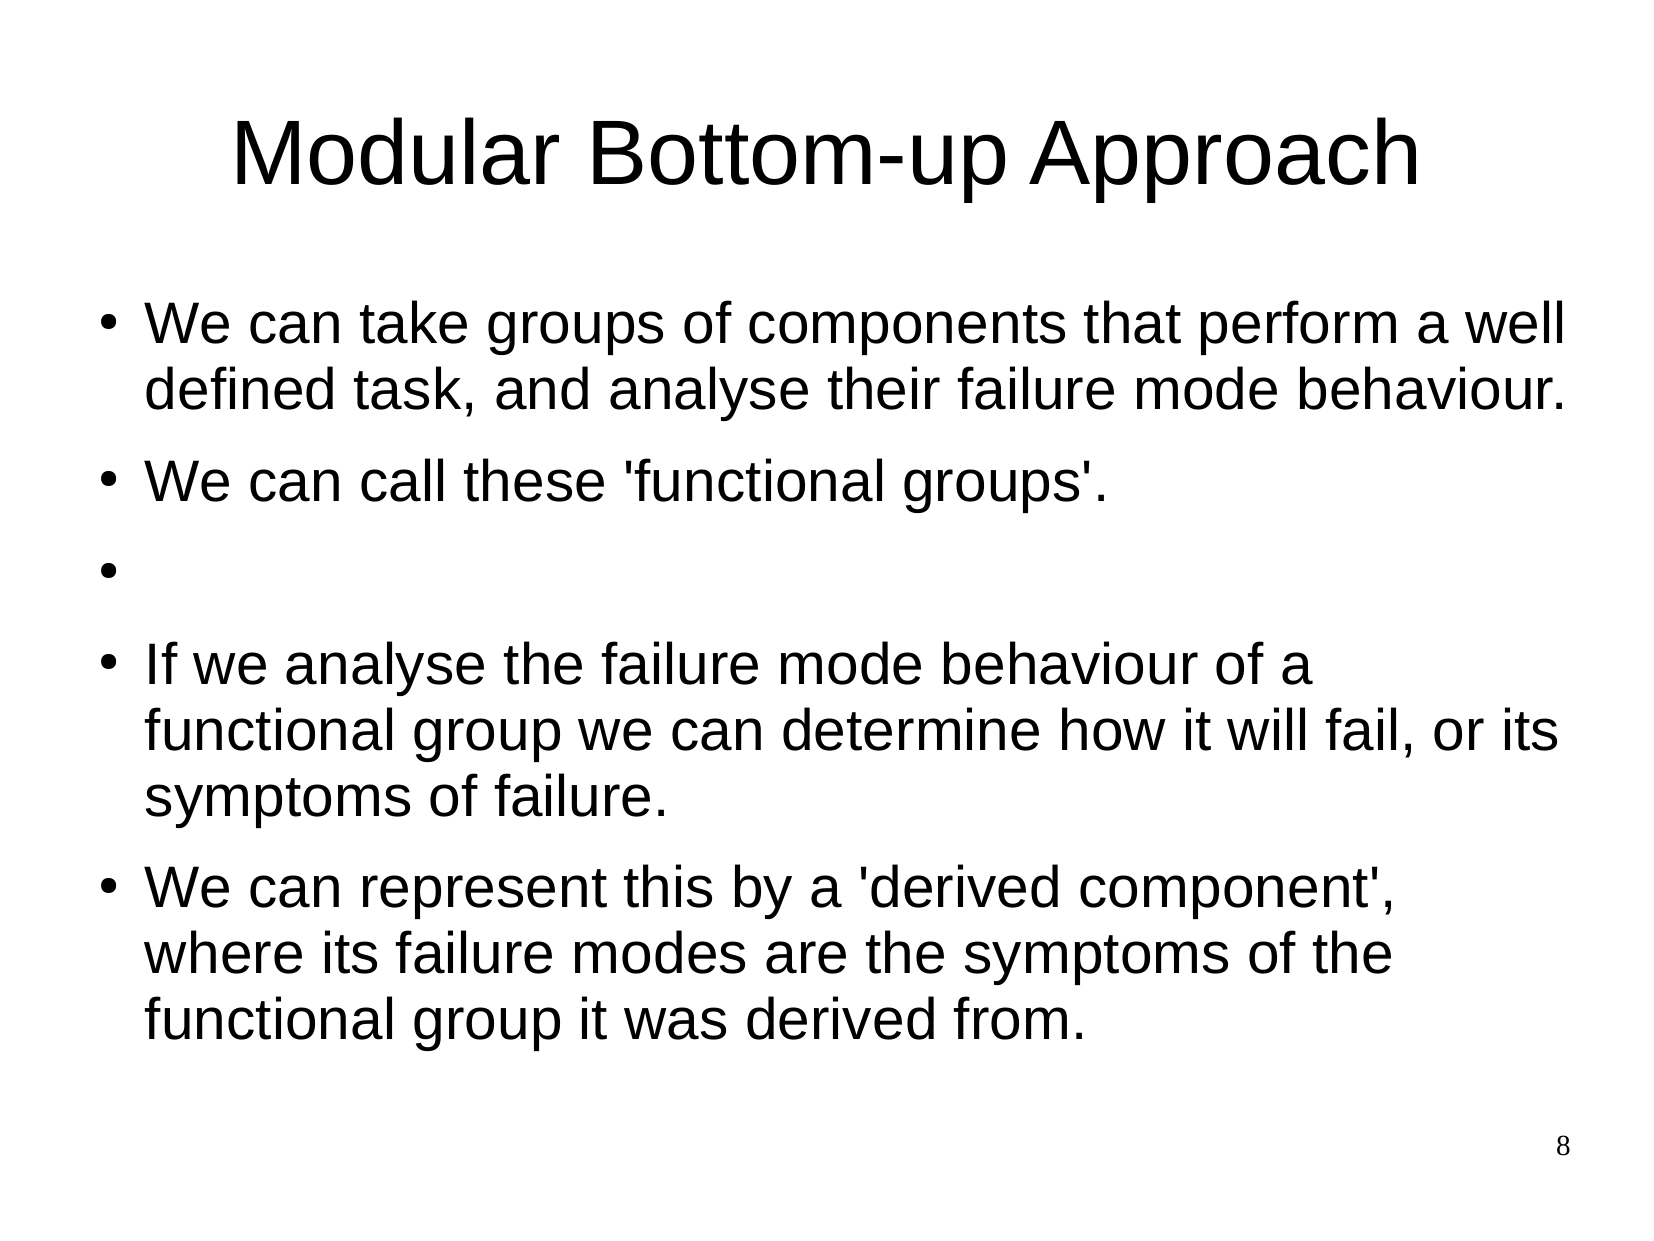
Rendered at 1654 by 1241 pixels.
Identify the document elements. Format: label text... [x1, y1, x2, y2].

list We can take groups of components that perform a well defined task, and analyse their failure mode behaviour. We can call these 'functional groups'. If we analyse the failure mode behaviour of a functional group we can determine how it will fail, or its symptoms of failure. We can represent this by a 'derived component', where its failure modes are the symptoms of the functional group it was derived from. [82, 290, 1571, 1109]
title Modular Bottom-up Approach [82, 49, 1571, 257]
